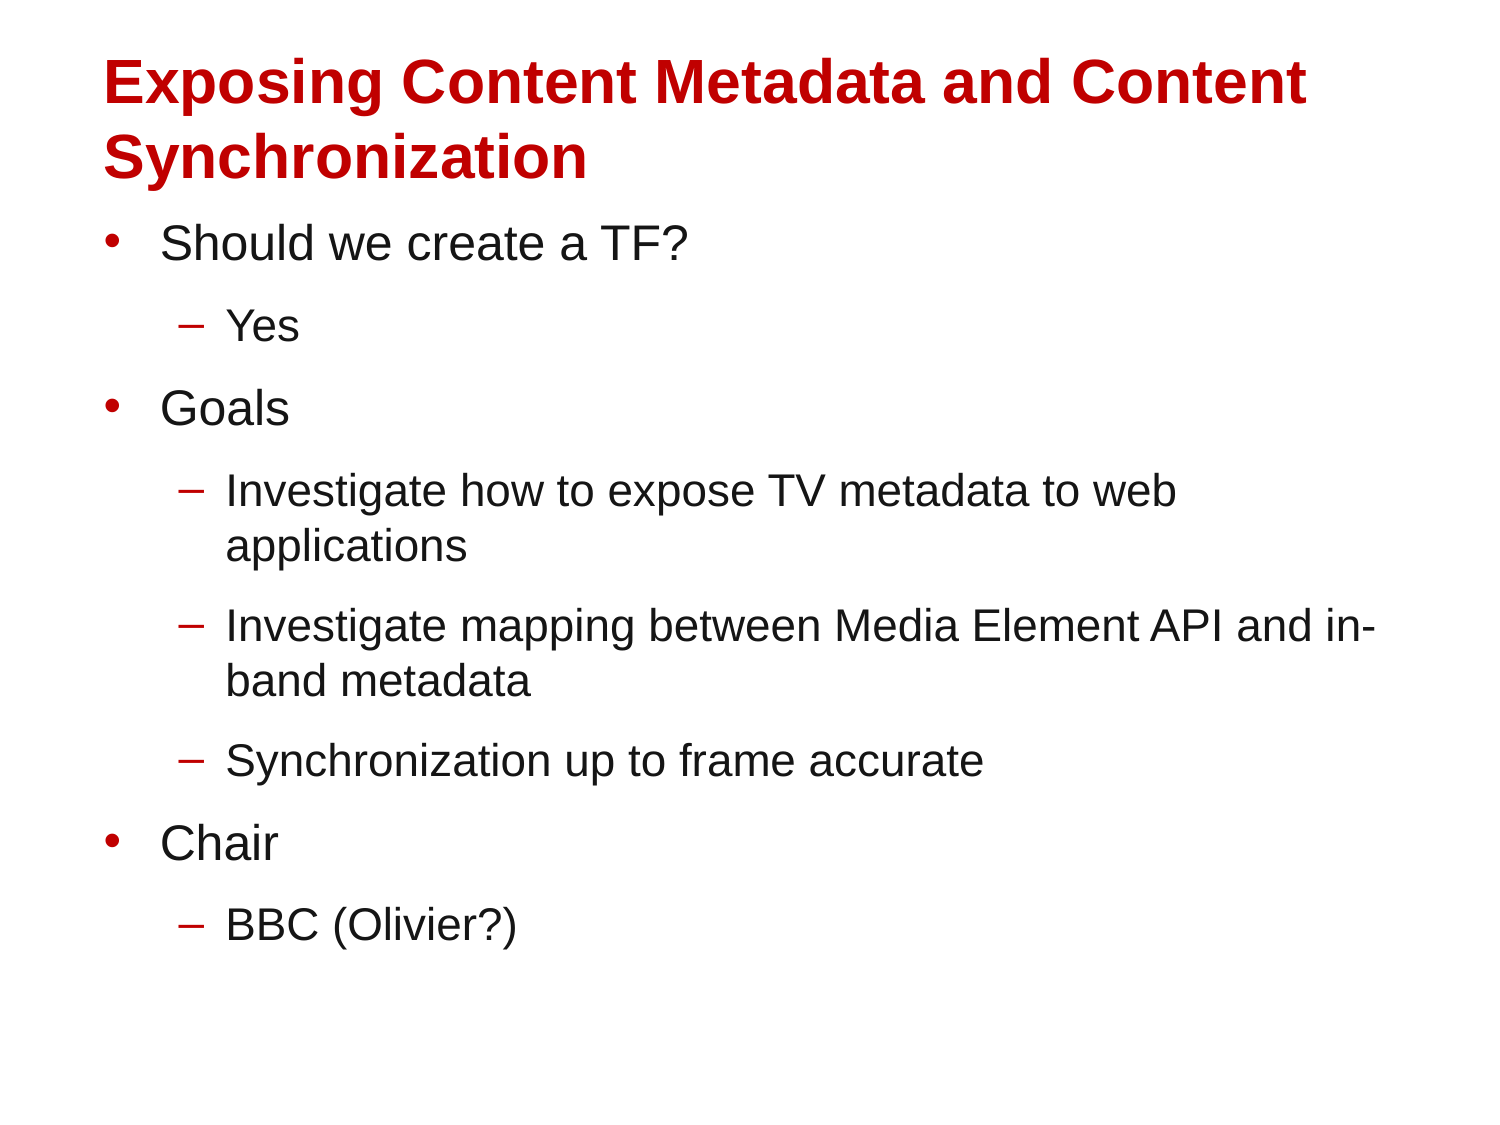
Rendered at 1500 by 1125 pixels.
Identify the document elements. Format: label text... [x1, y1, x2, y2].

list Should we create a TF? Yes Goals Investigate how to expose TV metadata to web applications Investigate mapping between Media Element API and in-band metadata Synchronization up to frame accurate Chair BBC (Olivier?) [88, 203, 1412, 958]
title Exposing Content Metadata and Content Synchronization [88, 33, 1412, 199]
